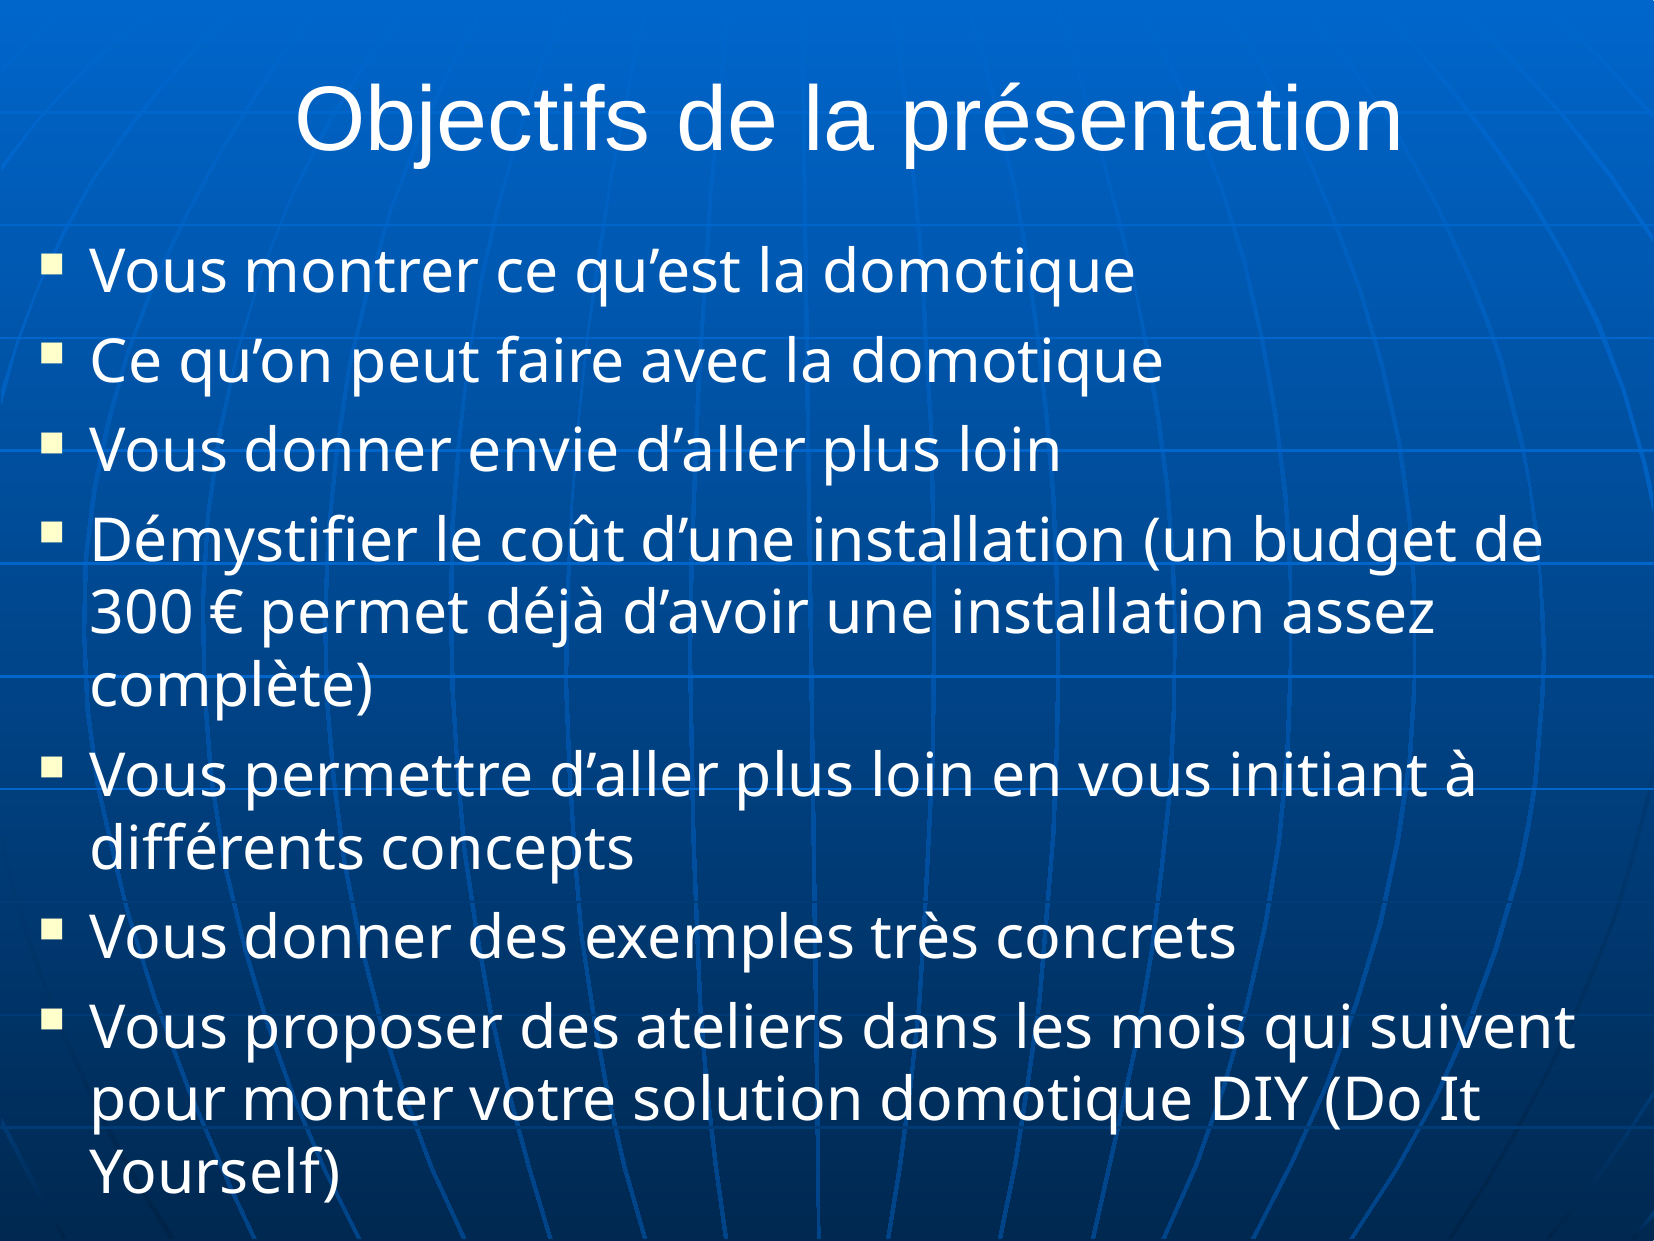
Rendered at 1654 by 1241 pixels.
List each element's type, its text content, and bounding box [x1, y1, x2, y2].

title Objectifs de la présentation [106, 31, 1595, 197]
list Vous montrer ce qu’est la domotique Ce qu’on peut faire avec la domotique Vous donner envie d’aller plus loin Démystifier le coût d’une installation (un budget de 300 € permet déjà d’avoir une installation assez complète) Vous permettre d’aller plus loin en vous initiant à différents concepts Vous donner des exemples très concrets Vous proposer des ateliers dans les mois qui suivent pour monter votre solution domotique DIY (Do It Yourself) [23, 224, 1654, 1217]
